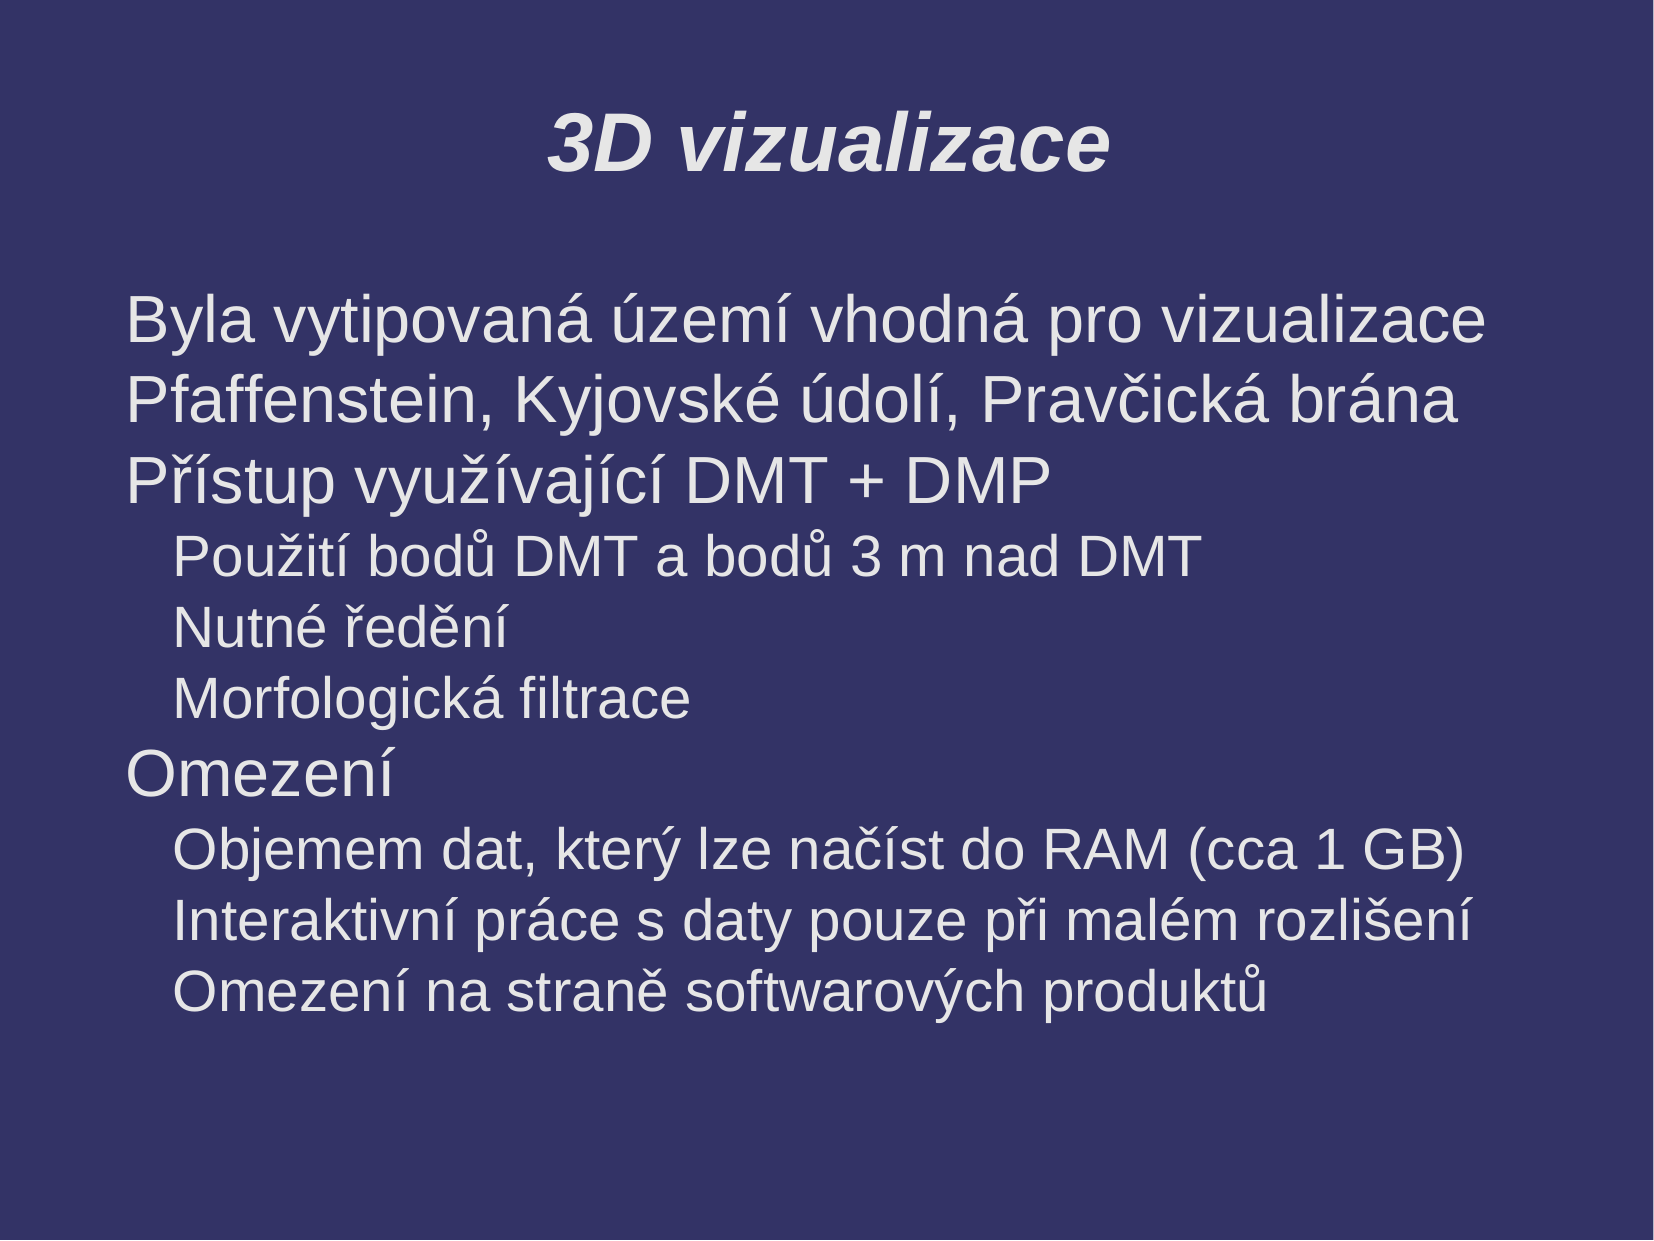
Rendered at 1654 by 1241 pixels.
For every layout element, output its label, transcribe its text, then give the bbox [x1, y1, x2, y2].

title 3D vizualizace [123, 50, 1536, 237]
list Byla vytipovaná území vhodná pro vizualizace Pfaffenstein, Kyjovské údolí, Pravčická brána Přístup využívající DMT + DMP Použití bodů DMT a bodů 3 m nad DMT Nutné ředění Morfologická filtrace Omezení Objemem dat, který lze načíst do RAM (cca 1 GB) Interaktivní práce s daty pouze při malém rozlišení Omezení na straně softwarových produktů [113, 281, 1565, 1063]
